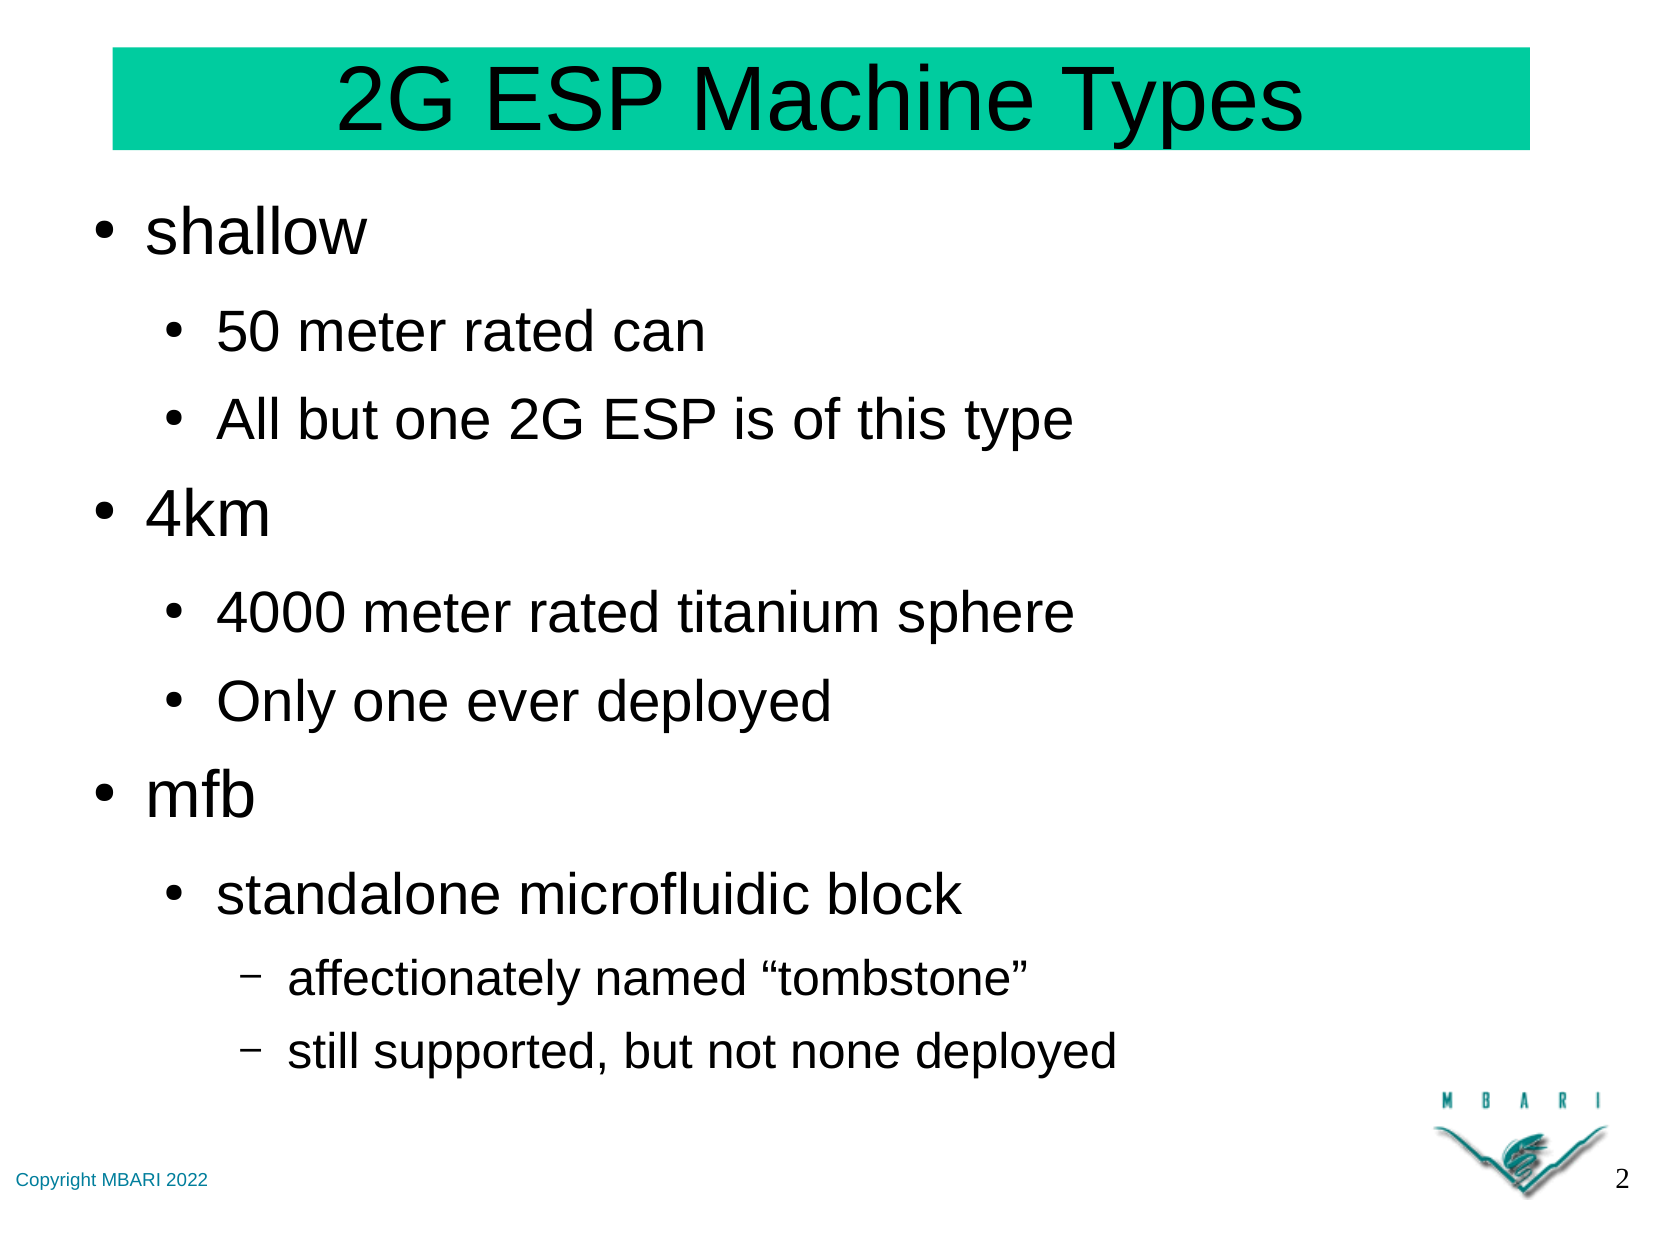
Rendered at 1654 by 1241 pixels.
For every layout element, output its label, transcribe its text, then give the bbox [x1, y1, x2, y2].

title 2G ESP Machine Types [112, 47, 1530, 151]
picture [1426, 1163, 1613, 1200]
list shallow 50 meter rated can All but one 2G ESP is of this type 4km 4000 meter rated titanium sphere Only one ever deployed mfb standalone microfluidic block affectionately named “tombstone” still supported, but not none deployed [75, 194, 1651, 1163]
